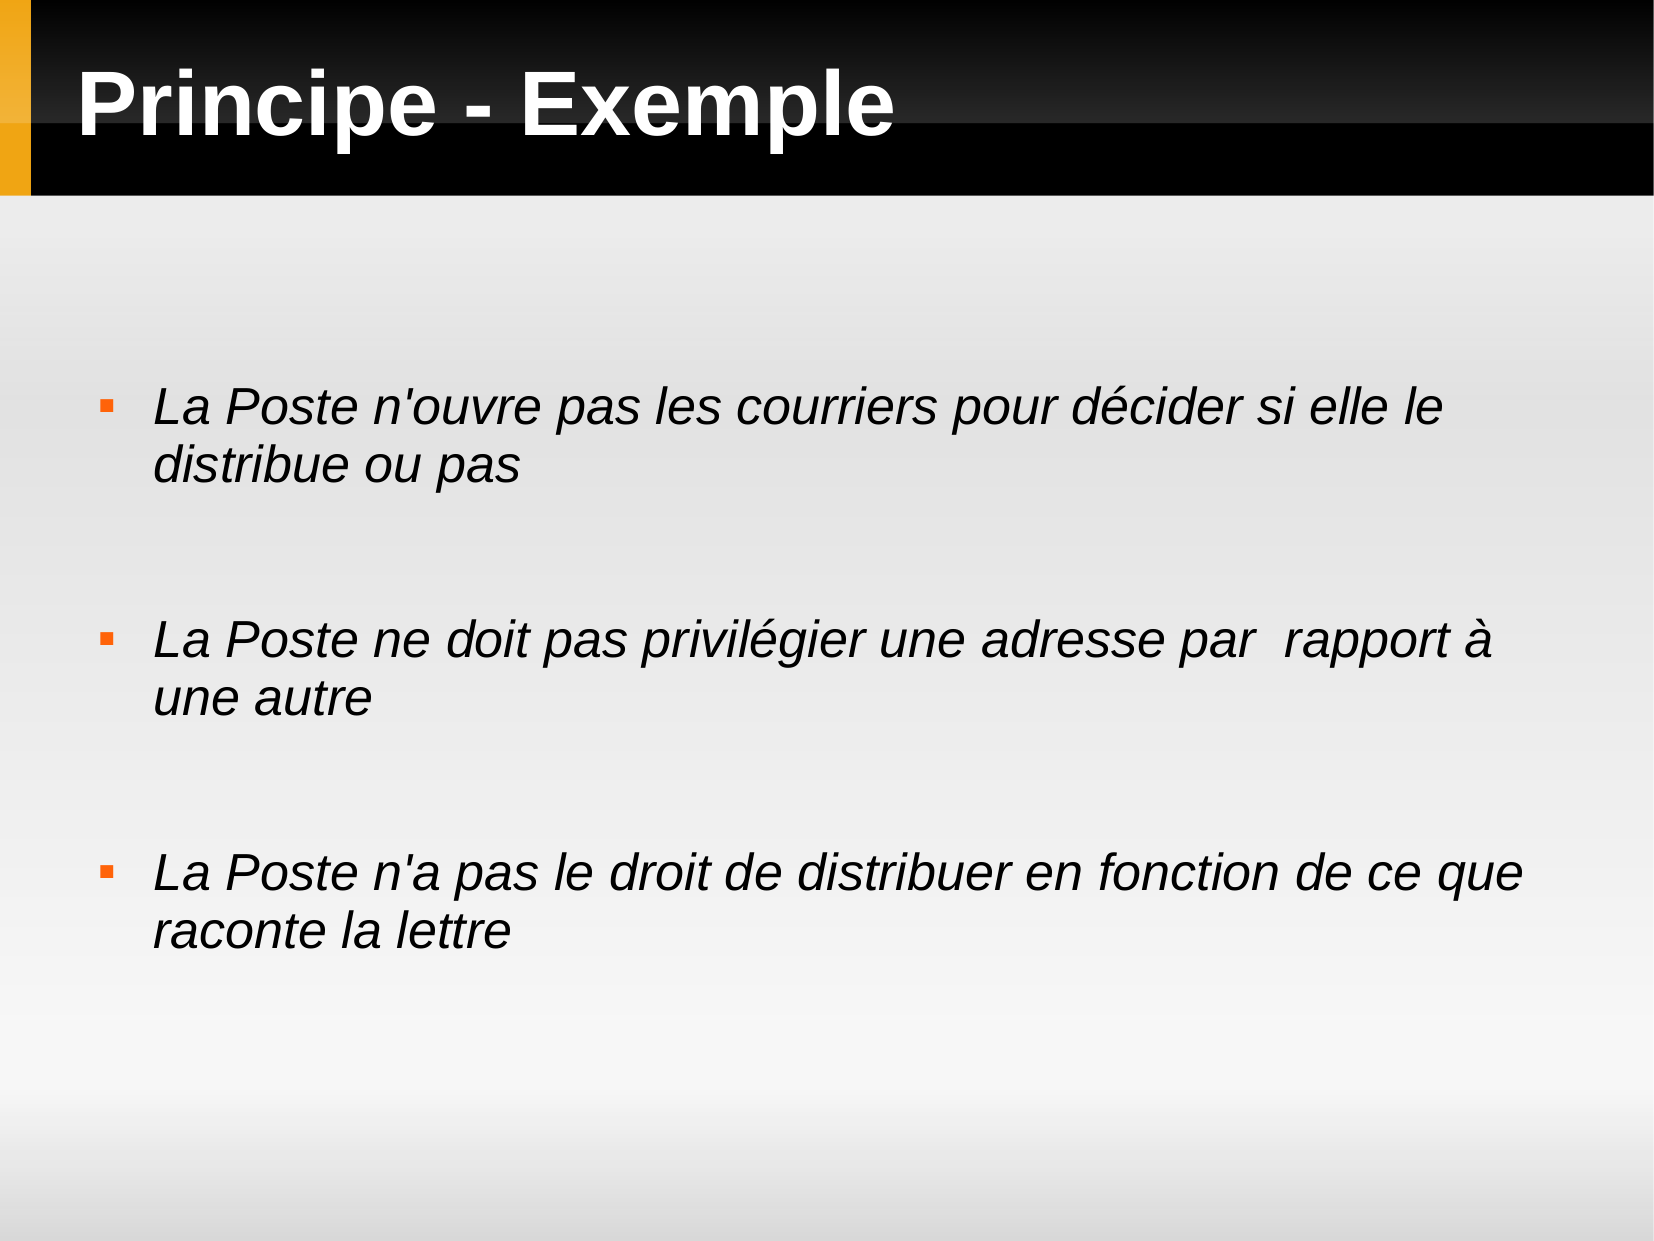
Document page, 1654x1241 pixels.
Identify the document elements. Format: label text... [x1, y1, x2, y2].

picture [0, 0, 1654, 1241]
title Principe - Exemple [76, 7, 1565, 200]
list La Poste n'ouvre pas les courriers pour décider si elle le distribue ou pas La Poste ne doit pas privilégier une adresse par rapport à une autre La Poste n'a pas le droit de distribuer en fonction de ce que raconte la lettre [82, 290, 1571, 1094]
